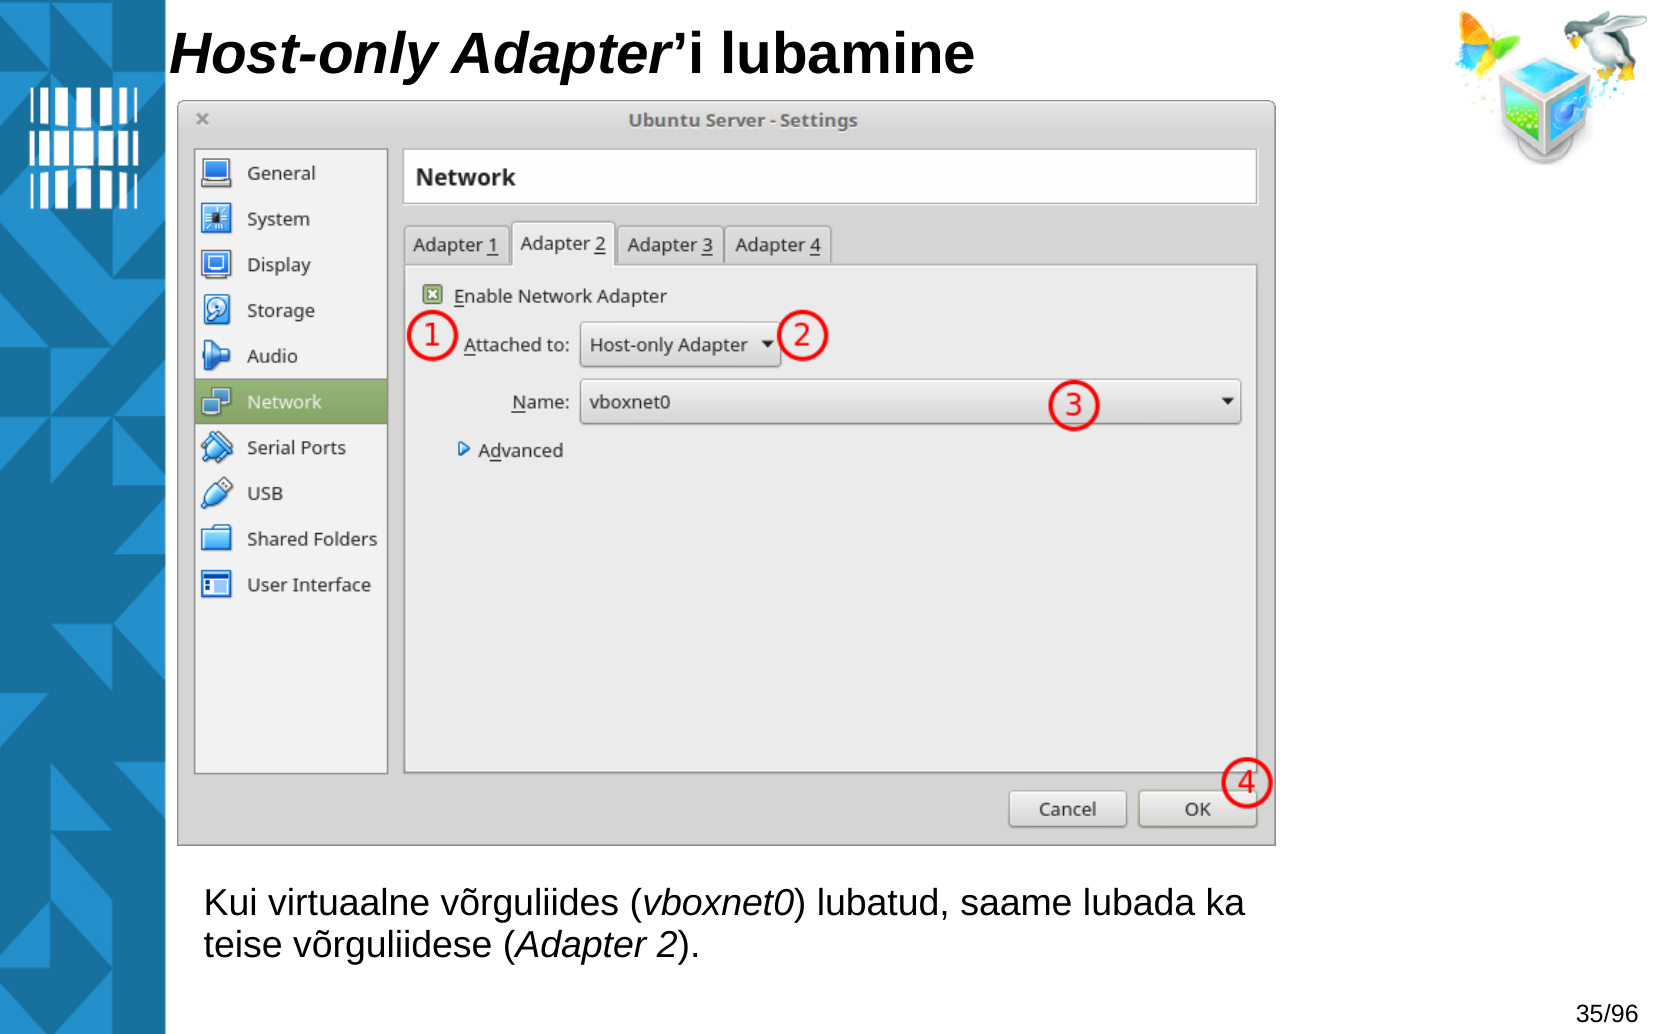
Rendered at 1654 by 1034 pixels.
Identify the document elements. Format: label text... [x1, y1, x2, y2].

picture [1452, 7, 1653, 166]
title Host-only Adapter’i lubamine [169, 11, 1571, 95]
text_box Kui virtuaalne võrguliides (vboxnet0) lubatud, saame lubada ka teise võrguliidese (Adapter 2). [188, 874, 1264, 973]
picture [177, 100, 1276, 846]
